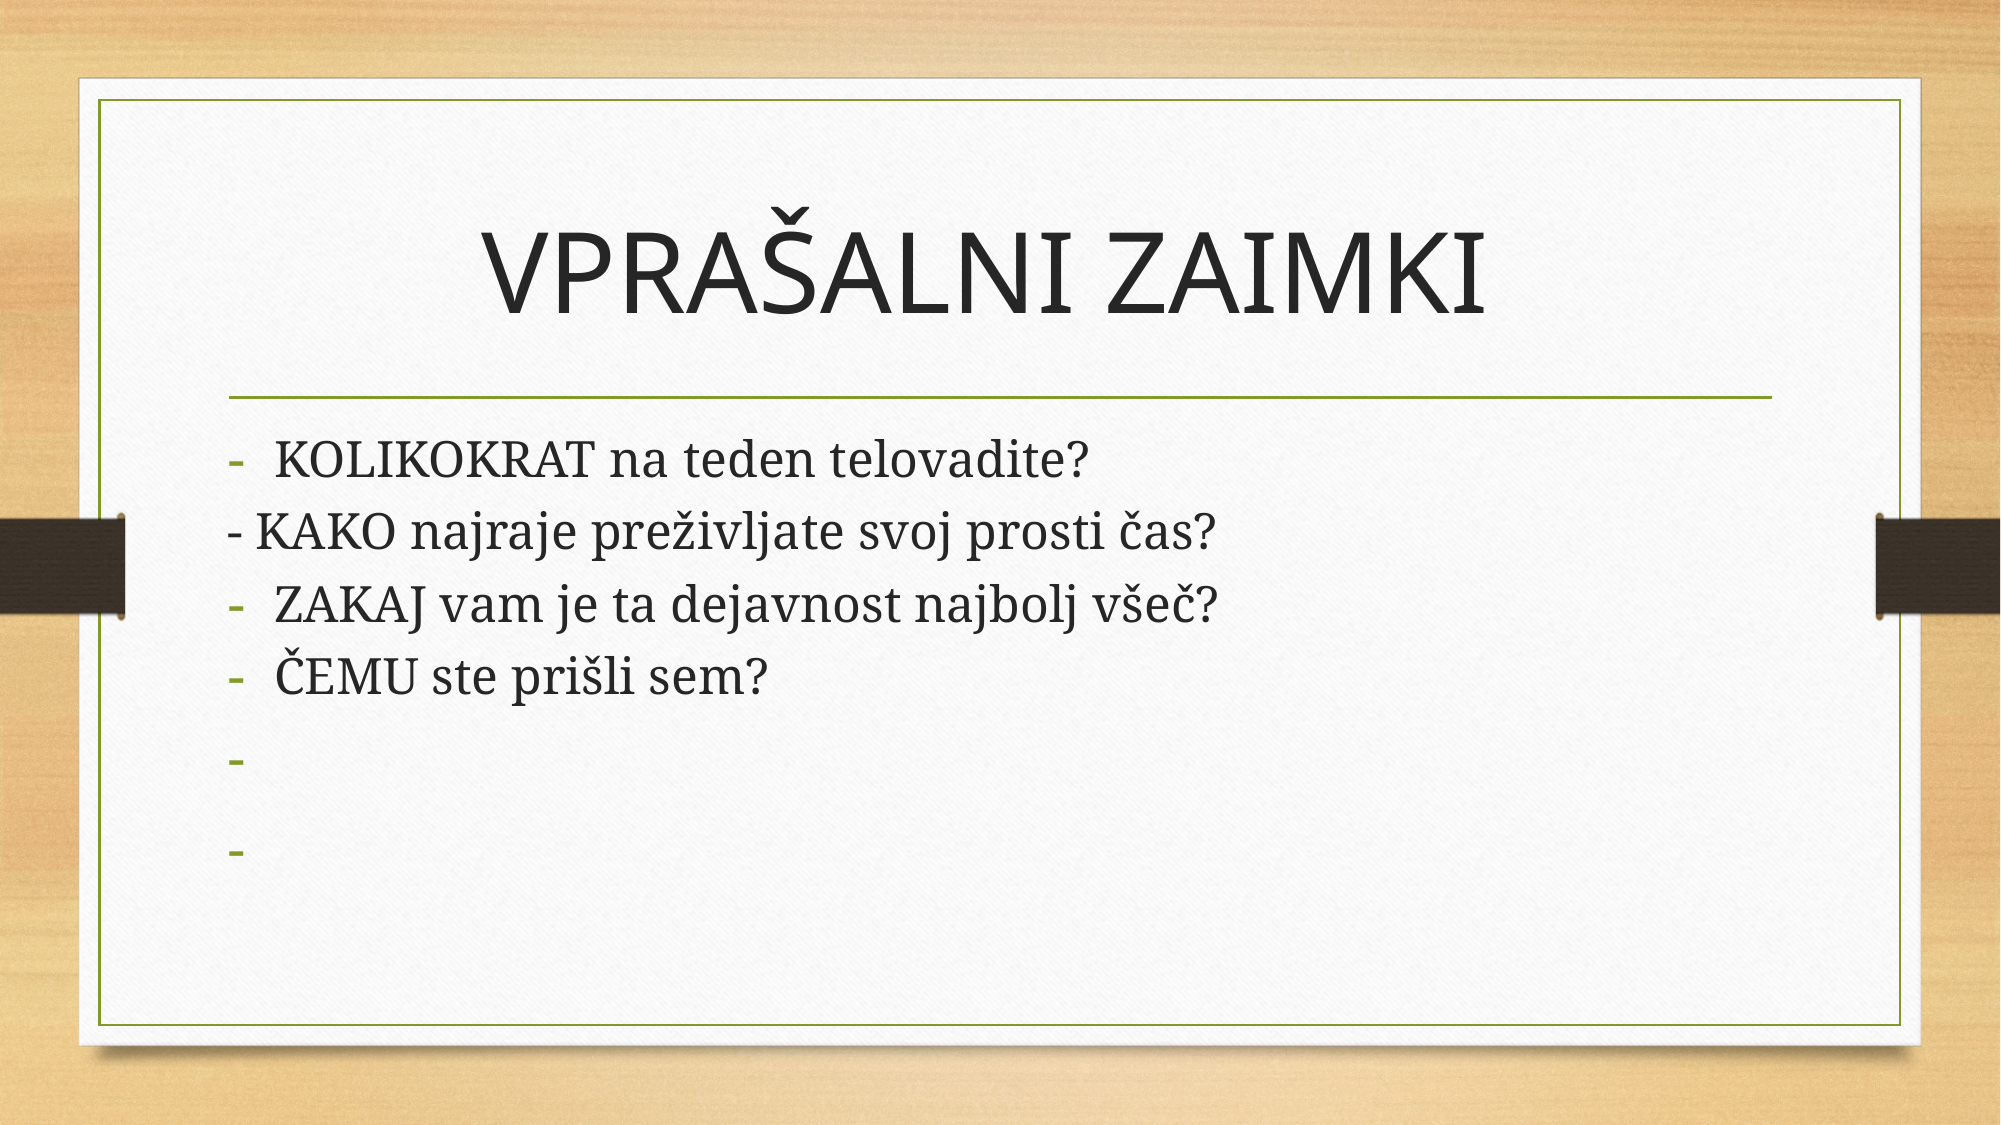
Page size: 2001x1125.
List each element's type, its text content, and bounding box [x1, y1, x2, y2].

list KOLIKOKRAT na teden telovadite? - KAKO najraje preživljate svoj prosti čas? ZAKAJ vam je ta dejavnost najbolj všeč? ČEMU ste prišli sem? [212, 419, 1788, 964]
title VPRAŠALNI ZAIMKI [212, 161, 1788, 376]
